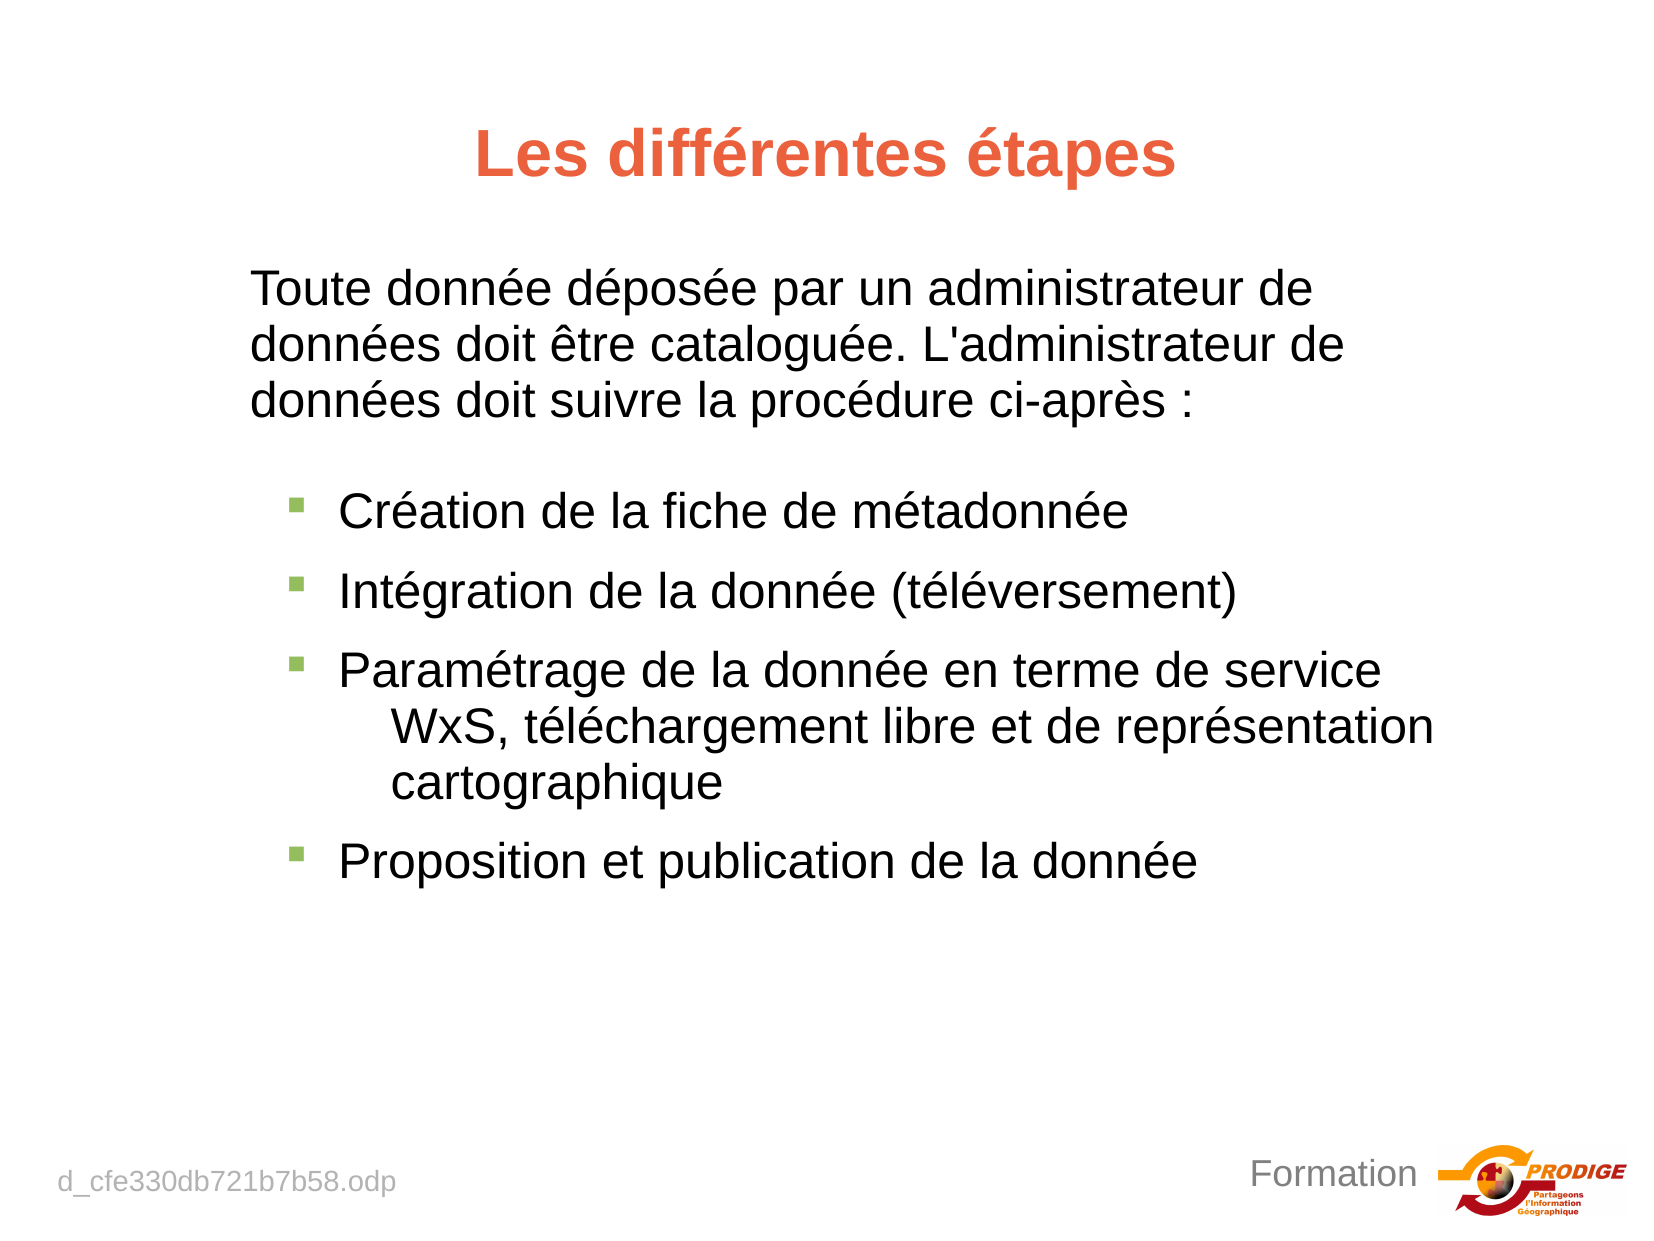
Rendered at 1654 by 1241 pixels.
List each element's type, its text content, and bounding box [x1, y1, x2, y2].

title Les différentes étapes [82, 56, 1571, 250]
picture [1438, 1145, 1627, 1216]
list Toute donnée déposée par un administrateur de données doit être cataloguée. L'administrateur de données doit suivre la procédure ci-après : Création de la fiche de métadonnée Intégration de la donnée (téléversement) Paramétrage de la donnée en terme de service WxS, téléchargement libre et de représentation cartographique Proposition et publication de la donnée [179, 260, 1509, 1065]
